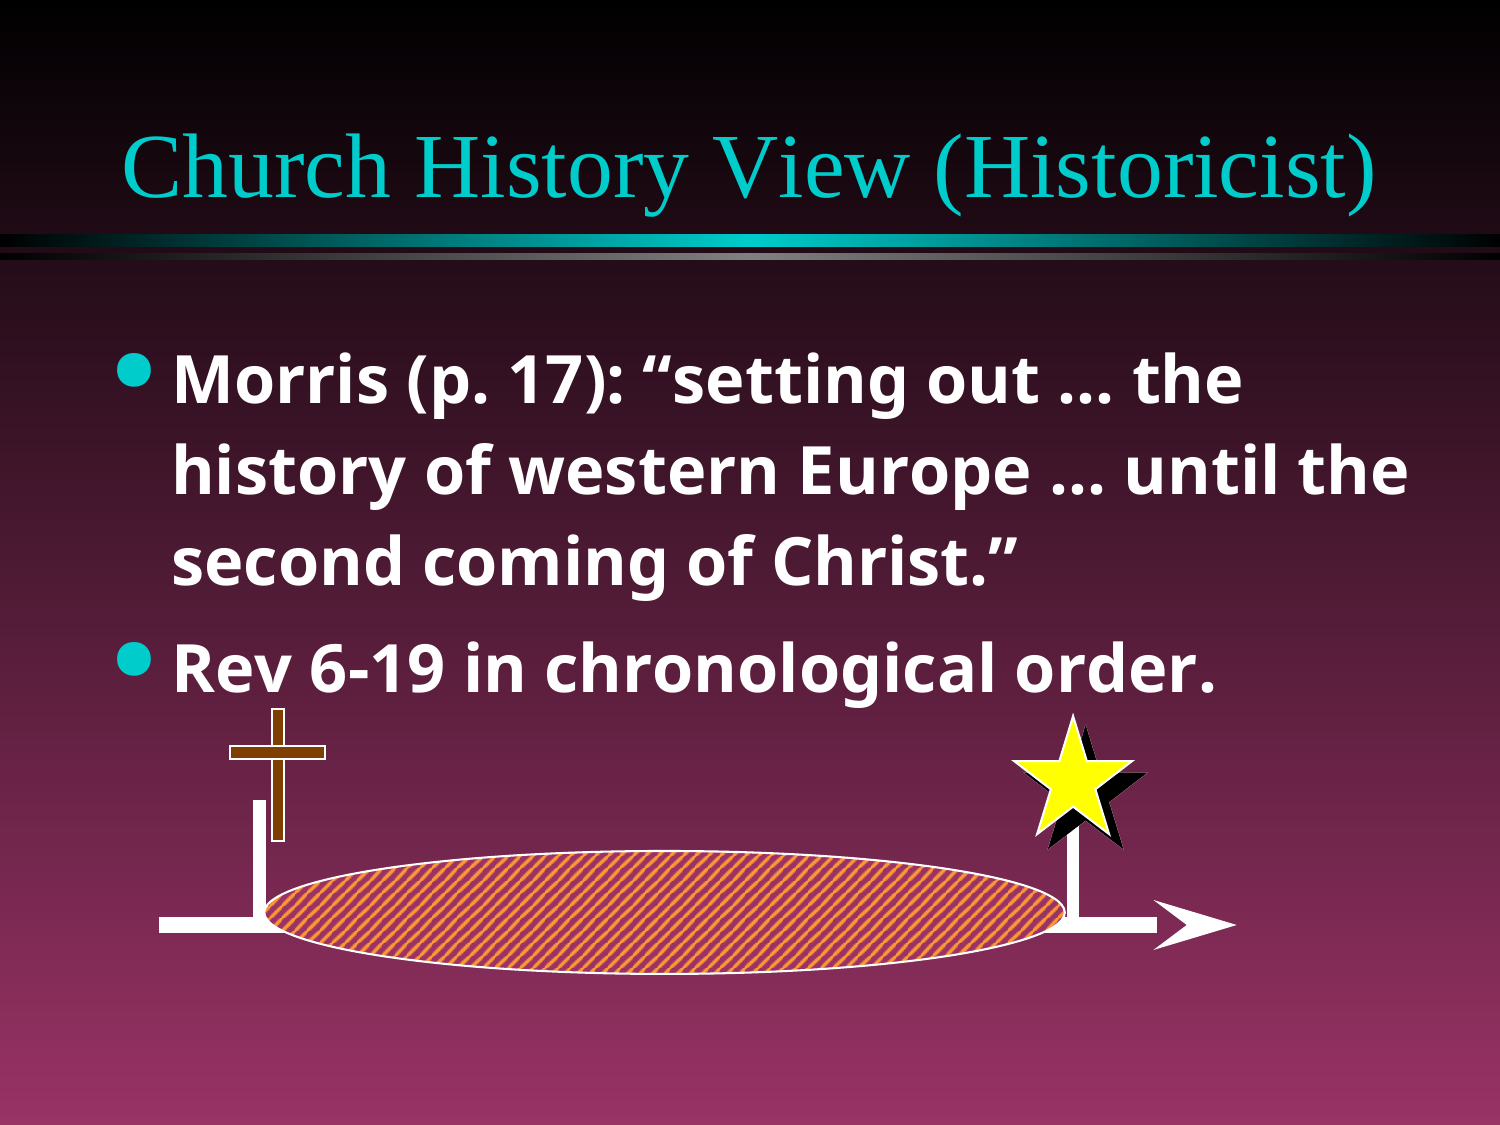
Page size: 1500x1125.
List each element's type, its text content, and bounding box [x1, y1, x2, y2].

text_box [264, 850, 1065, 974]
title Church History View (Historicist) [39, 37, 1461, 225]
text_box [1014, 716, 1132, 835]
list Morris (p. 17): “setting out … the history of western Europe … until the second coming of Christ.” Rev 6-19 in chronological order. [99, 324, 1450, 620]
text_box [230, 708, 326, 842]
